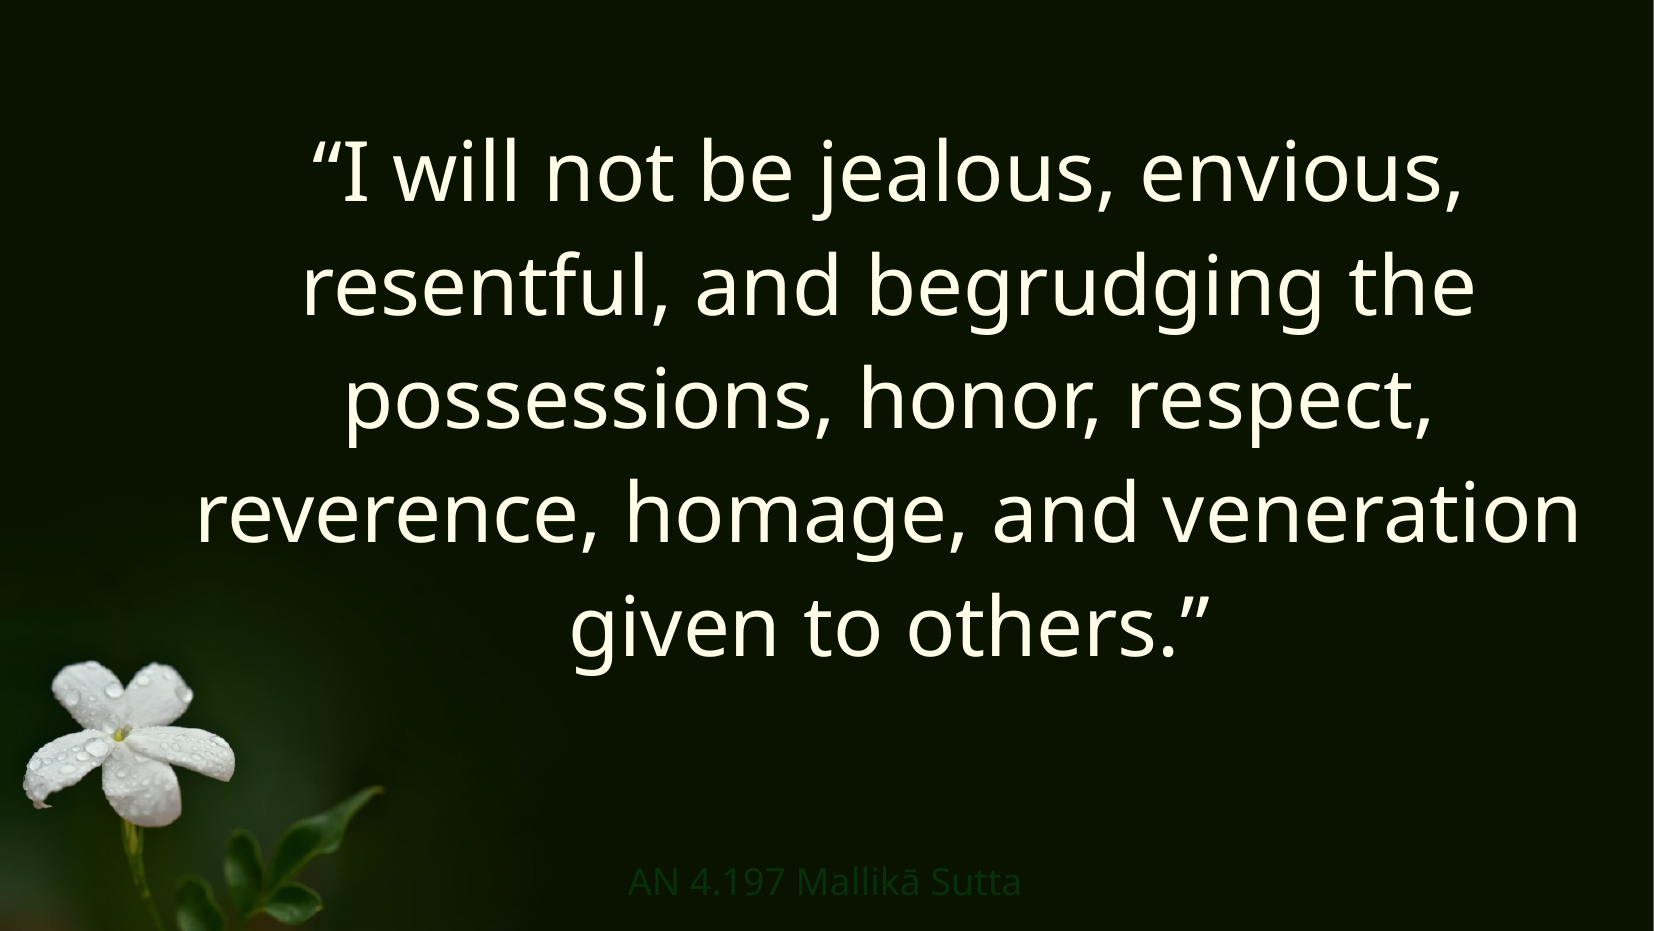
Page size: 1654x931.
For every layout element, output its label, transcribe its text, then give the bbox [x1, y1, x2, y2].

text_box AN 4.197 Mallikā Sutta [0, 848, 1652, 918]
picture [0, 0, 1654, 931]
subtitle “I will not be jealous, envious, resentful, and begrudging the possessions, honor, respect, reverence, homage, and veneration given to others.” [171, 89, 1608, 705]
